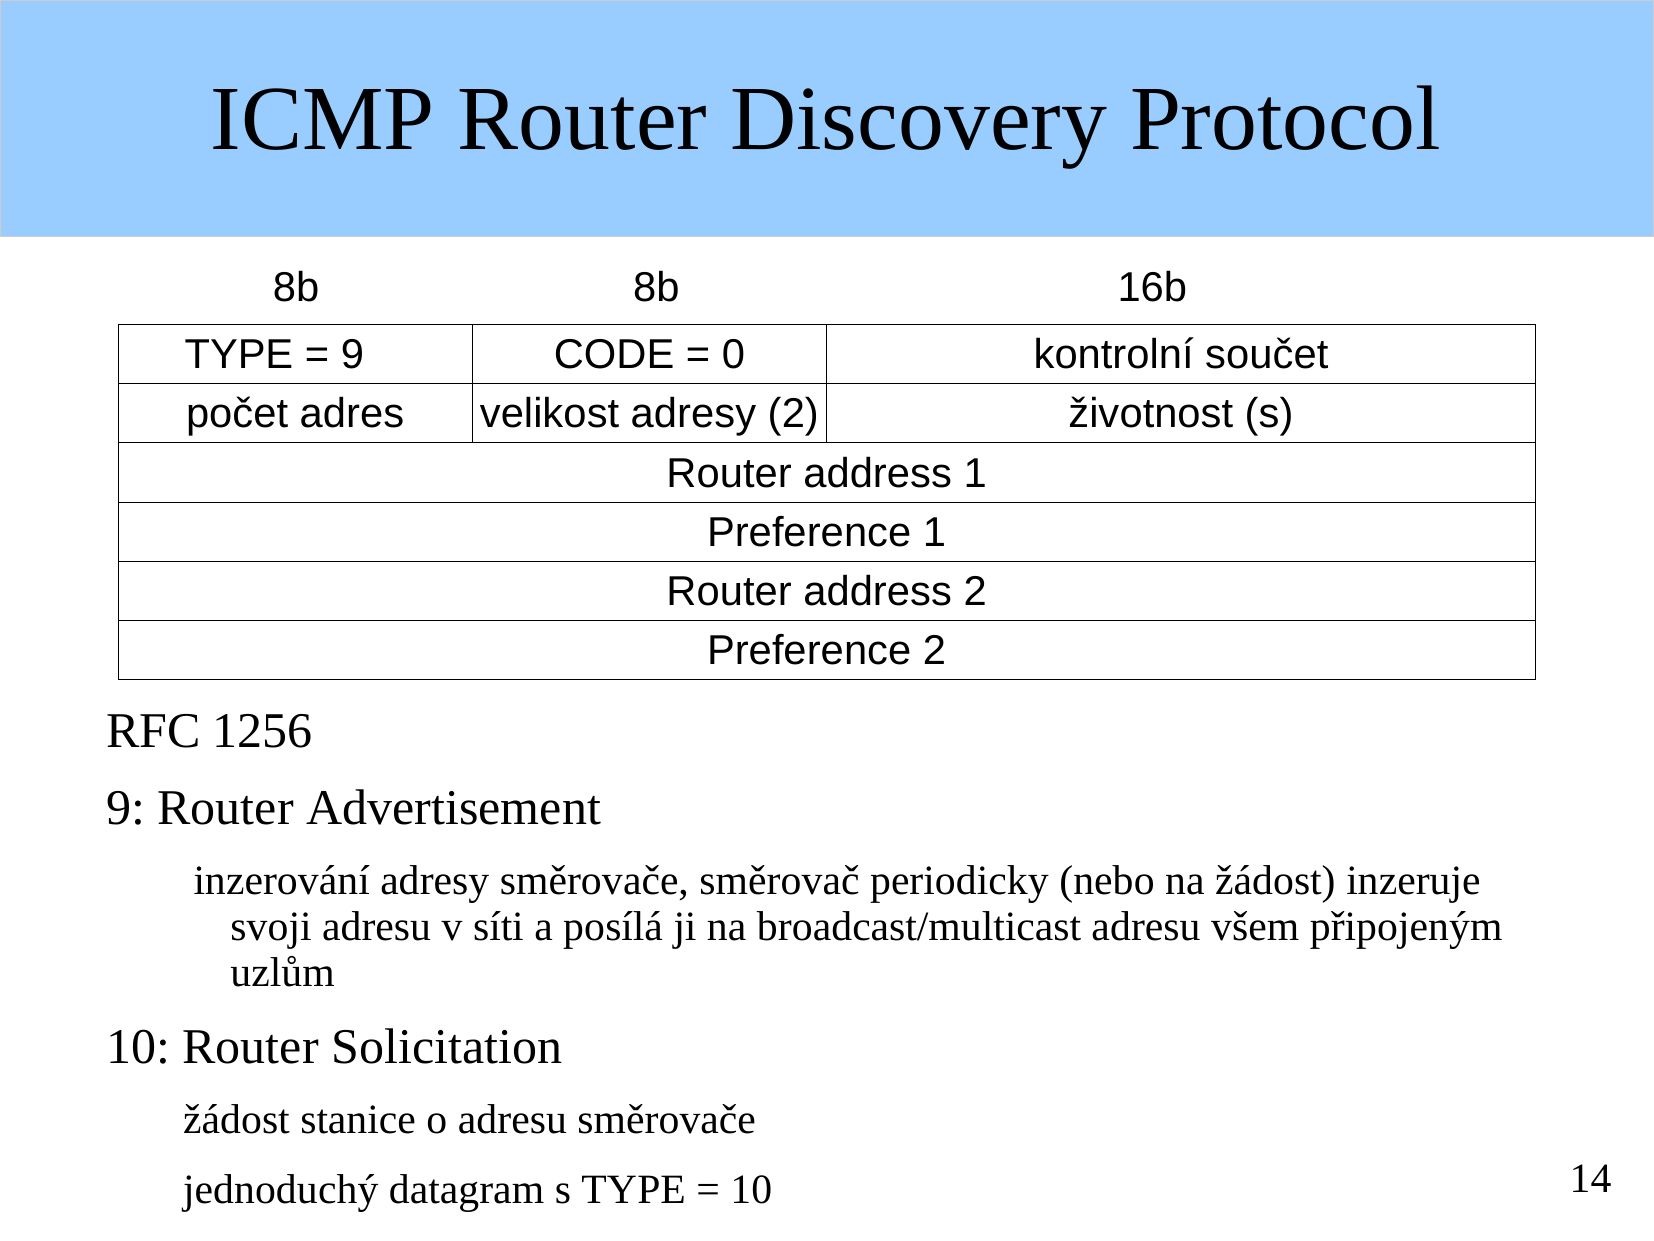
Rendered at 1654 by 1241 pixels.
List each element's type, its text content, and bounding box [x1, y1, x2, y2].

text_box počet adres [118, 383, 472, 442]
text_box Router address 2 [118, 561, 1536, 620]
text_box Preference 2 [118, 620, 1536, 680]
text_box Preference 1 [118, 502, 1536, 561]
text_box TYPE = 9 [118, 324, 472, 383]
text_box 8b [614, 263, 699, 317]
title ICMP Router Discovery Protocol [0, 0, 1654, 237]
text_box CODE = 0 [472, 324, 826, 383]
text_box 16b [1110, 263, 1195, 317]
text_box velikost adresy (2) [472, 383, 827, 443]
list RFC 1256 9: Router Advertisement inzerování adresy směrovače, směrovač periodicky (nebo na žádost) inzeruje svoji adresu v síti a posílá ji na broadcast/multicast adresu všem připojeným uzlům 10: Router Solicitation žádost stanice o adresu směrovače jednoduchý datagram s TYPE = 10 [88, 702, 1565, 1213]
text_box 8b [254, 263, 338, 317]
text_box Router address 1 [118, 442, 1536, 502]
text_box kontrolní součet [826, 324, 1536, 383]
text_box životnost (s) [827, 383, 1536, 443]
